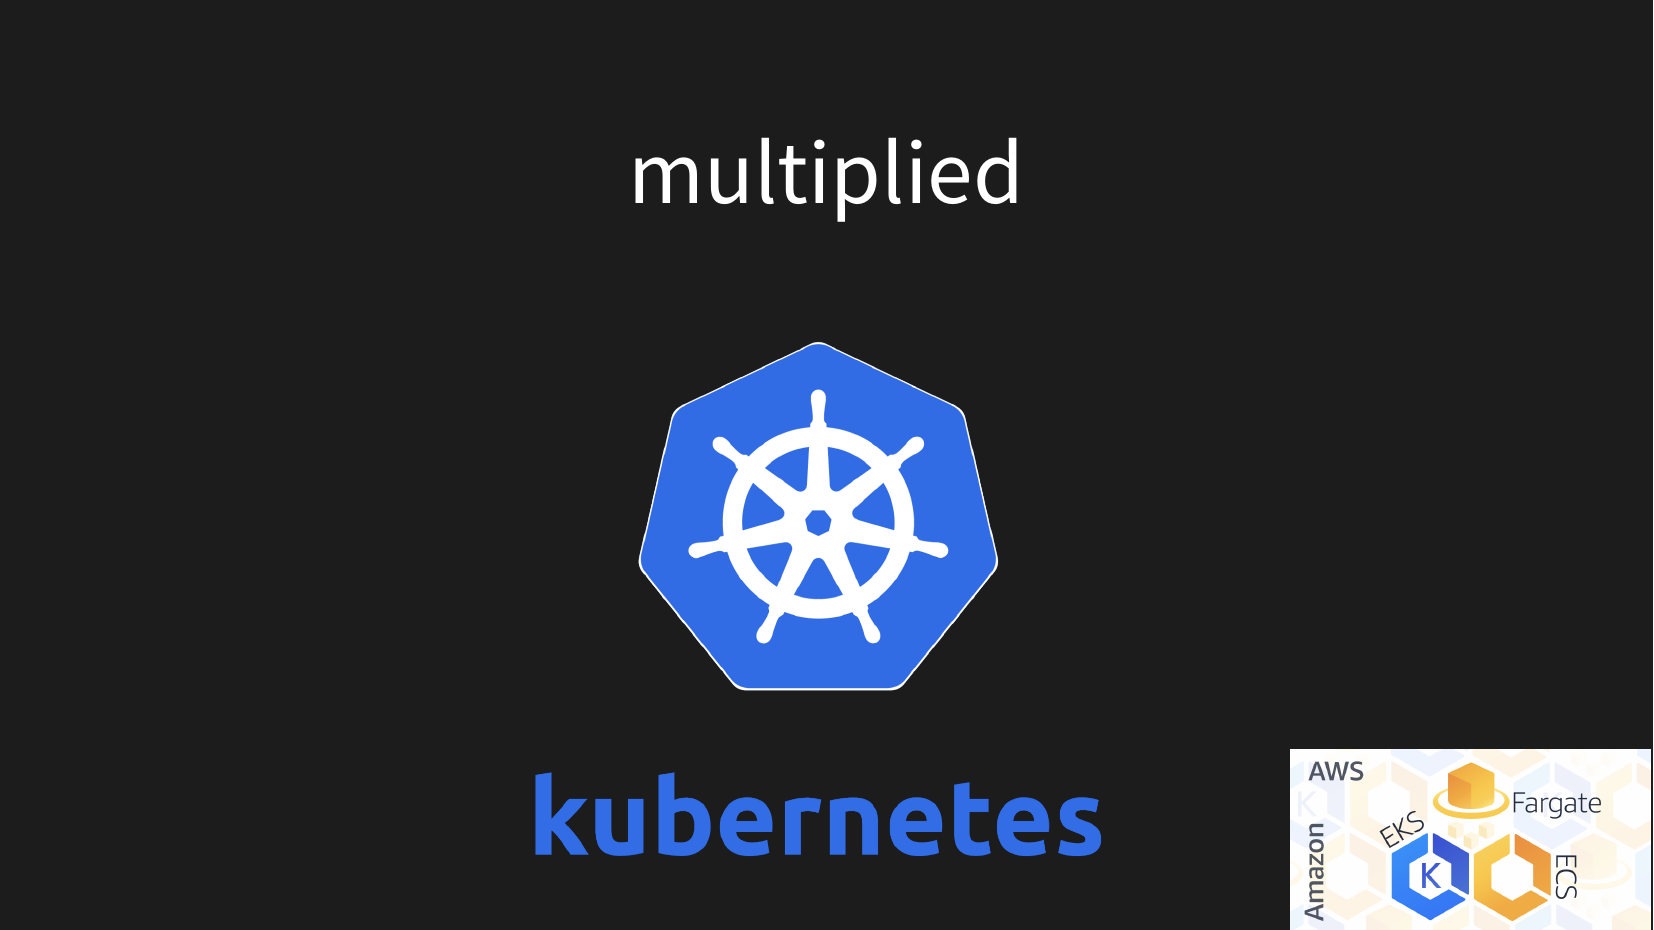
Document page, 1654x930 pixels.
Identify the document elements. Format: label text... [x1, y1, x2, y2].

title multiplied [0, 55, 1653, 287]
picture [1290, 749, 1651, 930]
picture [510, 329, 1126, 863]
